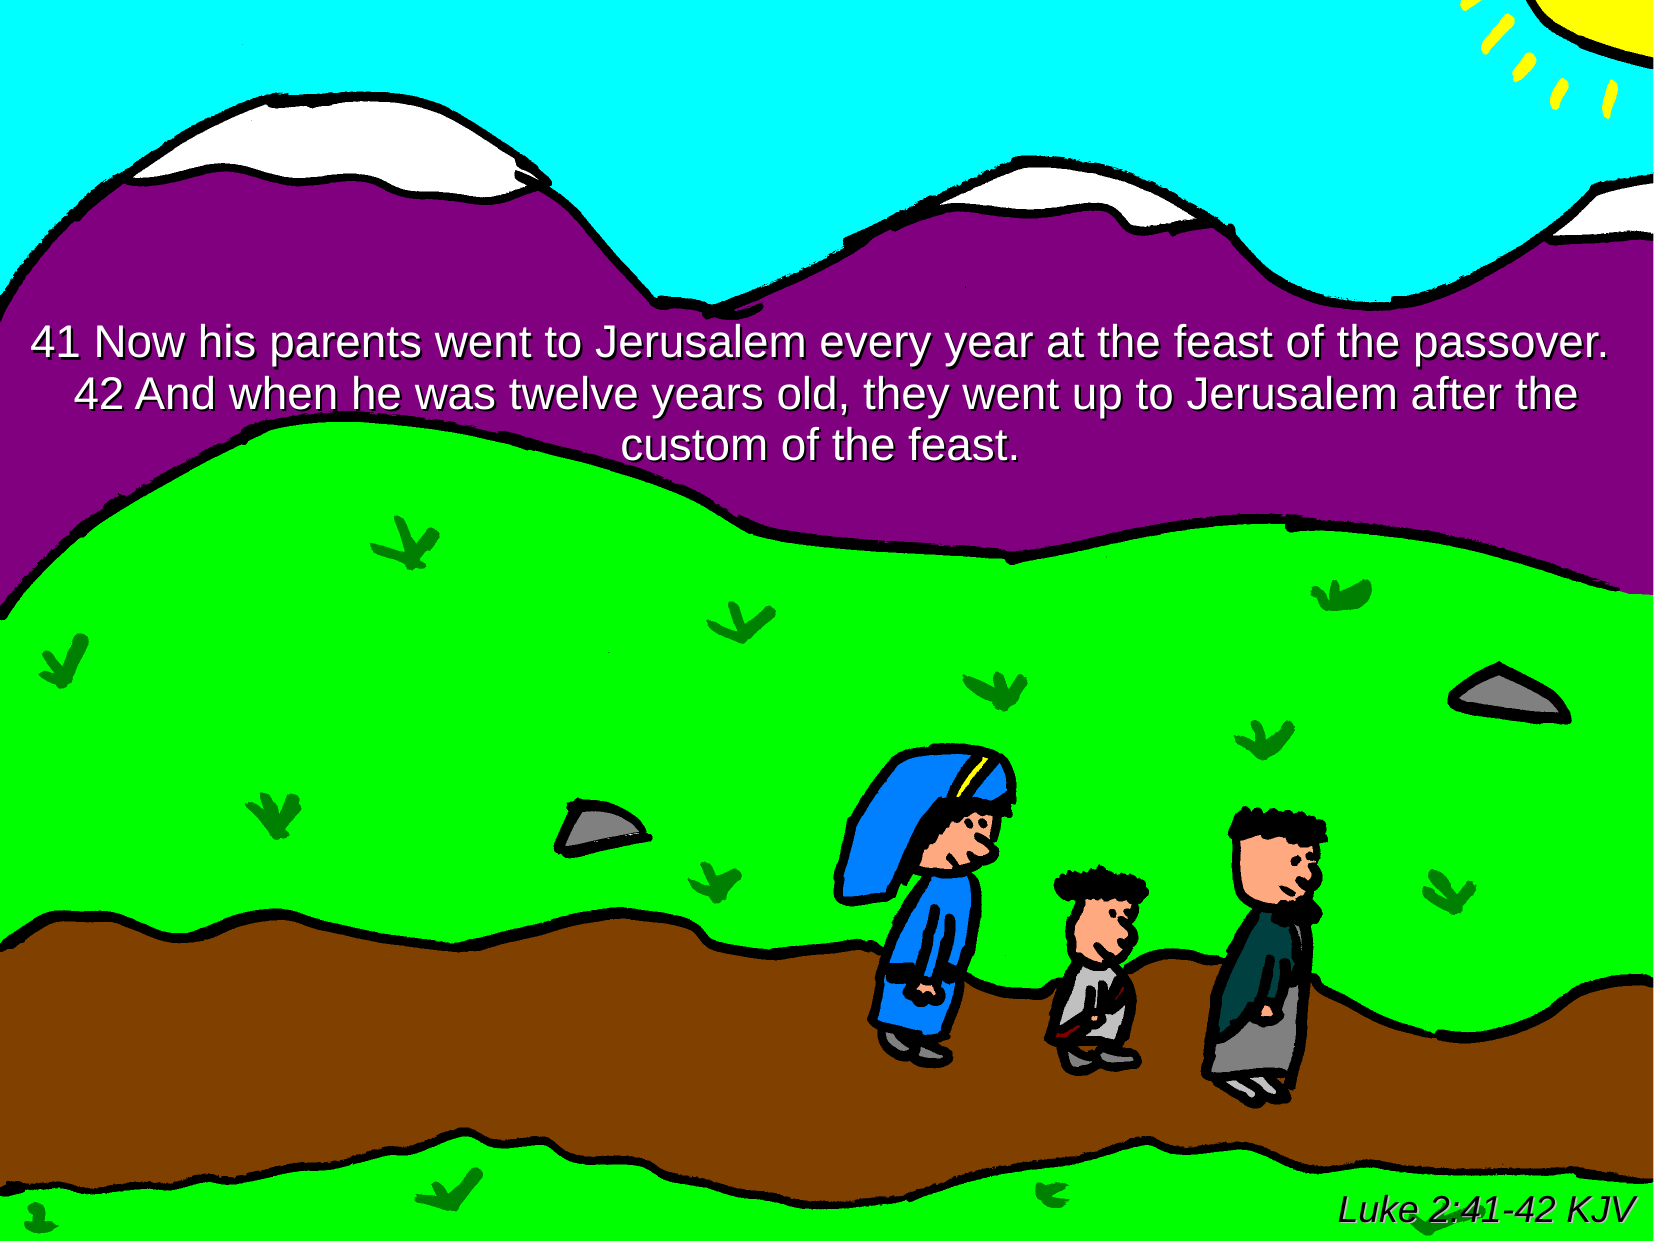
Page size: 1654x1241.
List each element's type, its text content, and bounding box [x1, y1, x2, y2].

picture [0, 488, 1654, 1241]
text_box 41 Now his parents went to Jerusalem every year at the feast of the passover. 42 And when he was twelve years old, they went up to Jerusalem after the custom of the feast. [0, 309, 1654, 488]
text_box Luke 2:41-42 KJV [1312, 1180, 1651, 1238]
picture [0, 0, 1654, 309]
